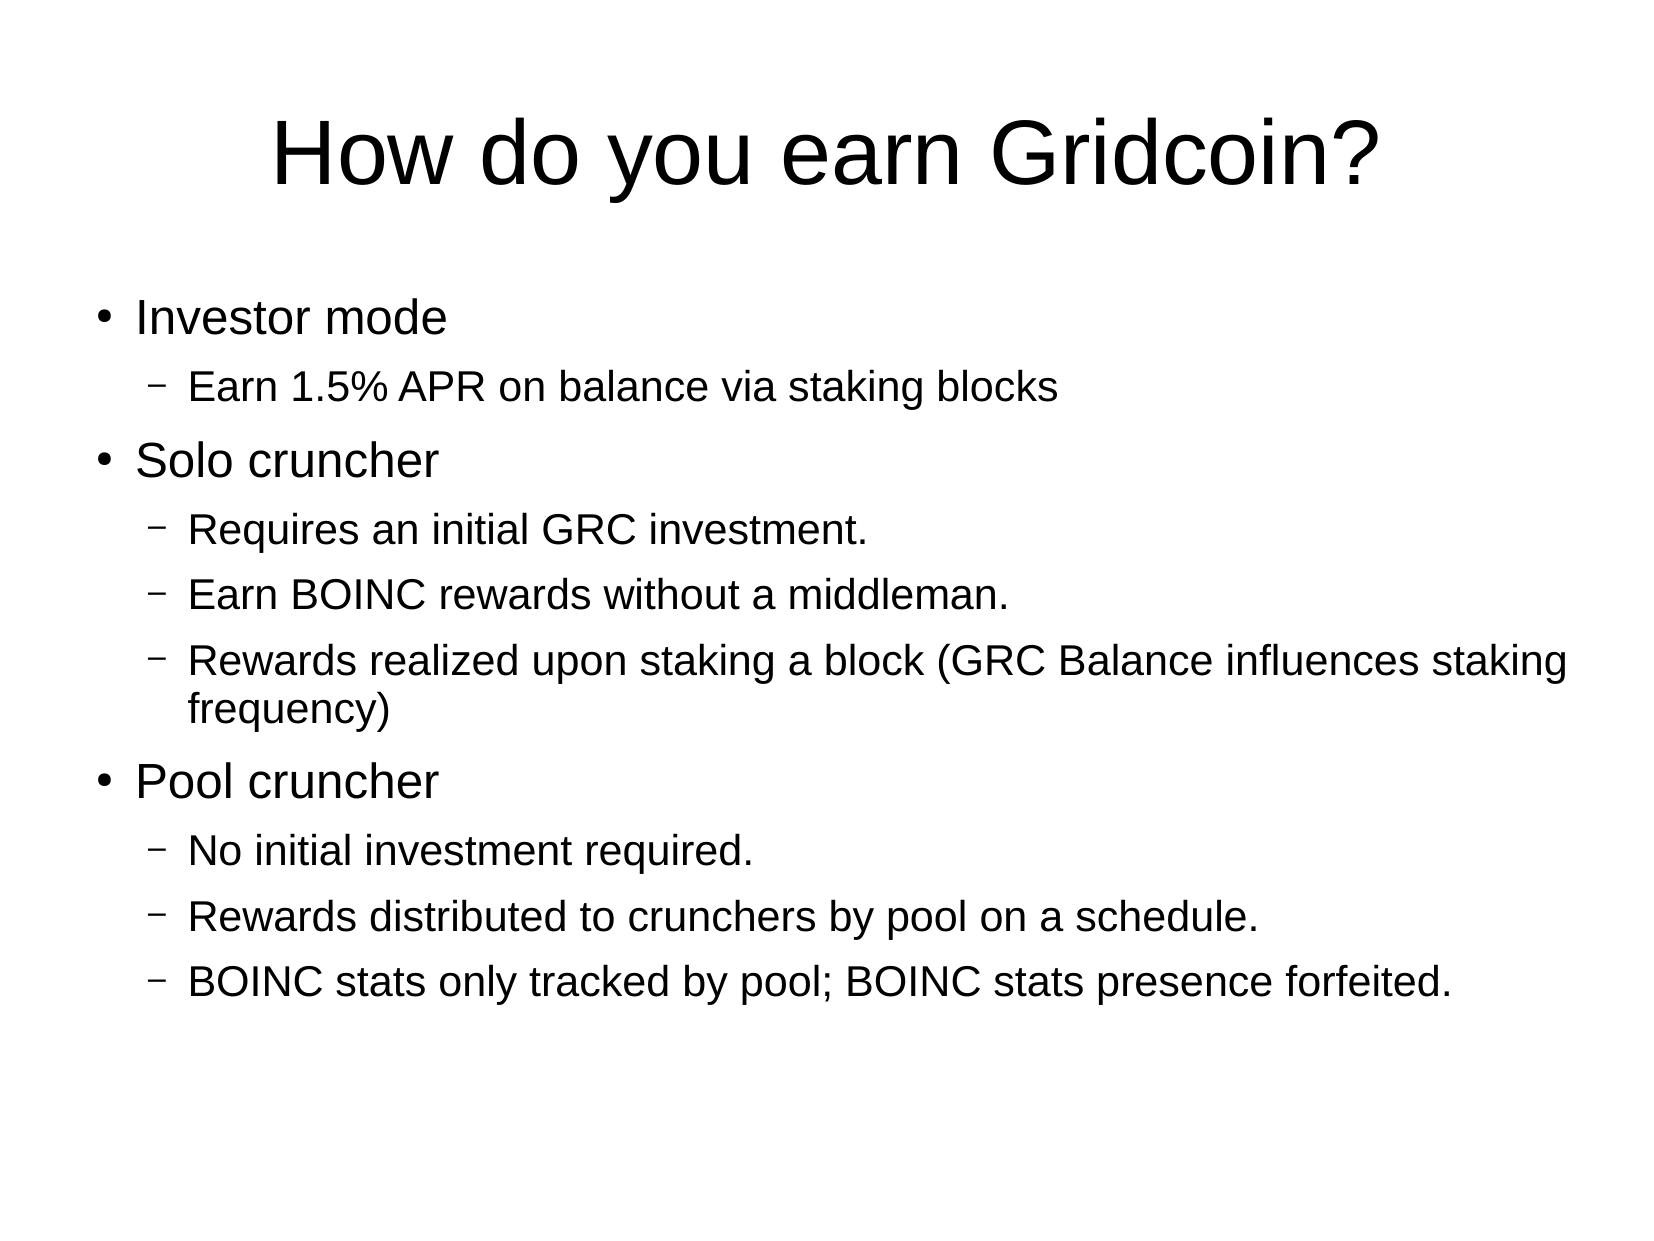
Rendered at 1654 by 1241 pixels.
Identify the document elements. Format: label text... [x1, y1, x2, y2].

list Investor mode Earn 1.5% APR on balance via staking blocks Solo cruncher Requires an initial GRC investment. Earn BOINC rewards without a middleman. Rewards realized upon staking a block (GRC Balance influences staking frequency) Pool cruncher No initial investment required. Rewards distributed to crunchers by pool on a schedule. BOINC stats only tracked by pool; BOINC stats presence forfeited. [82, 290, 1571, 1010]
title How do you earn Gridcoin? [82, 49, 1571, 257]
